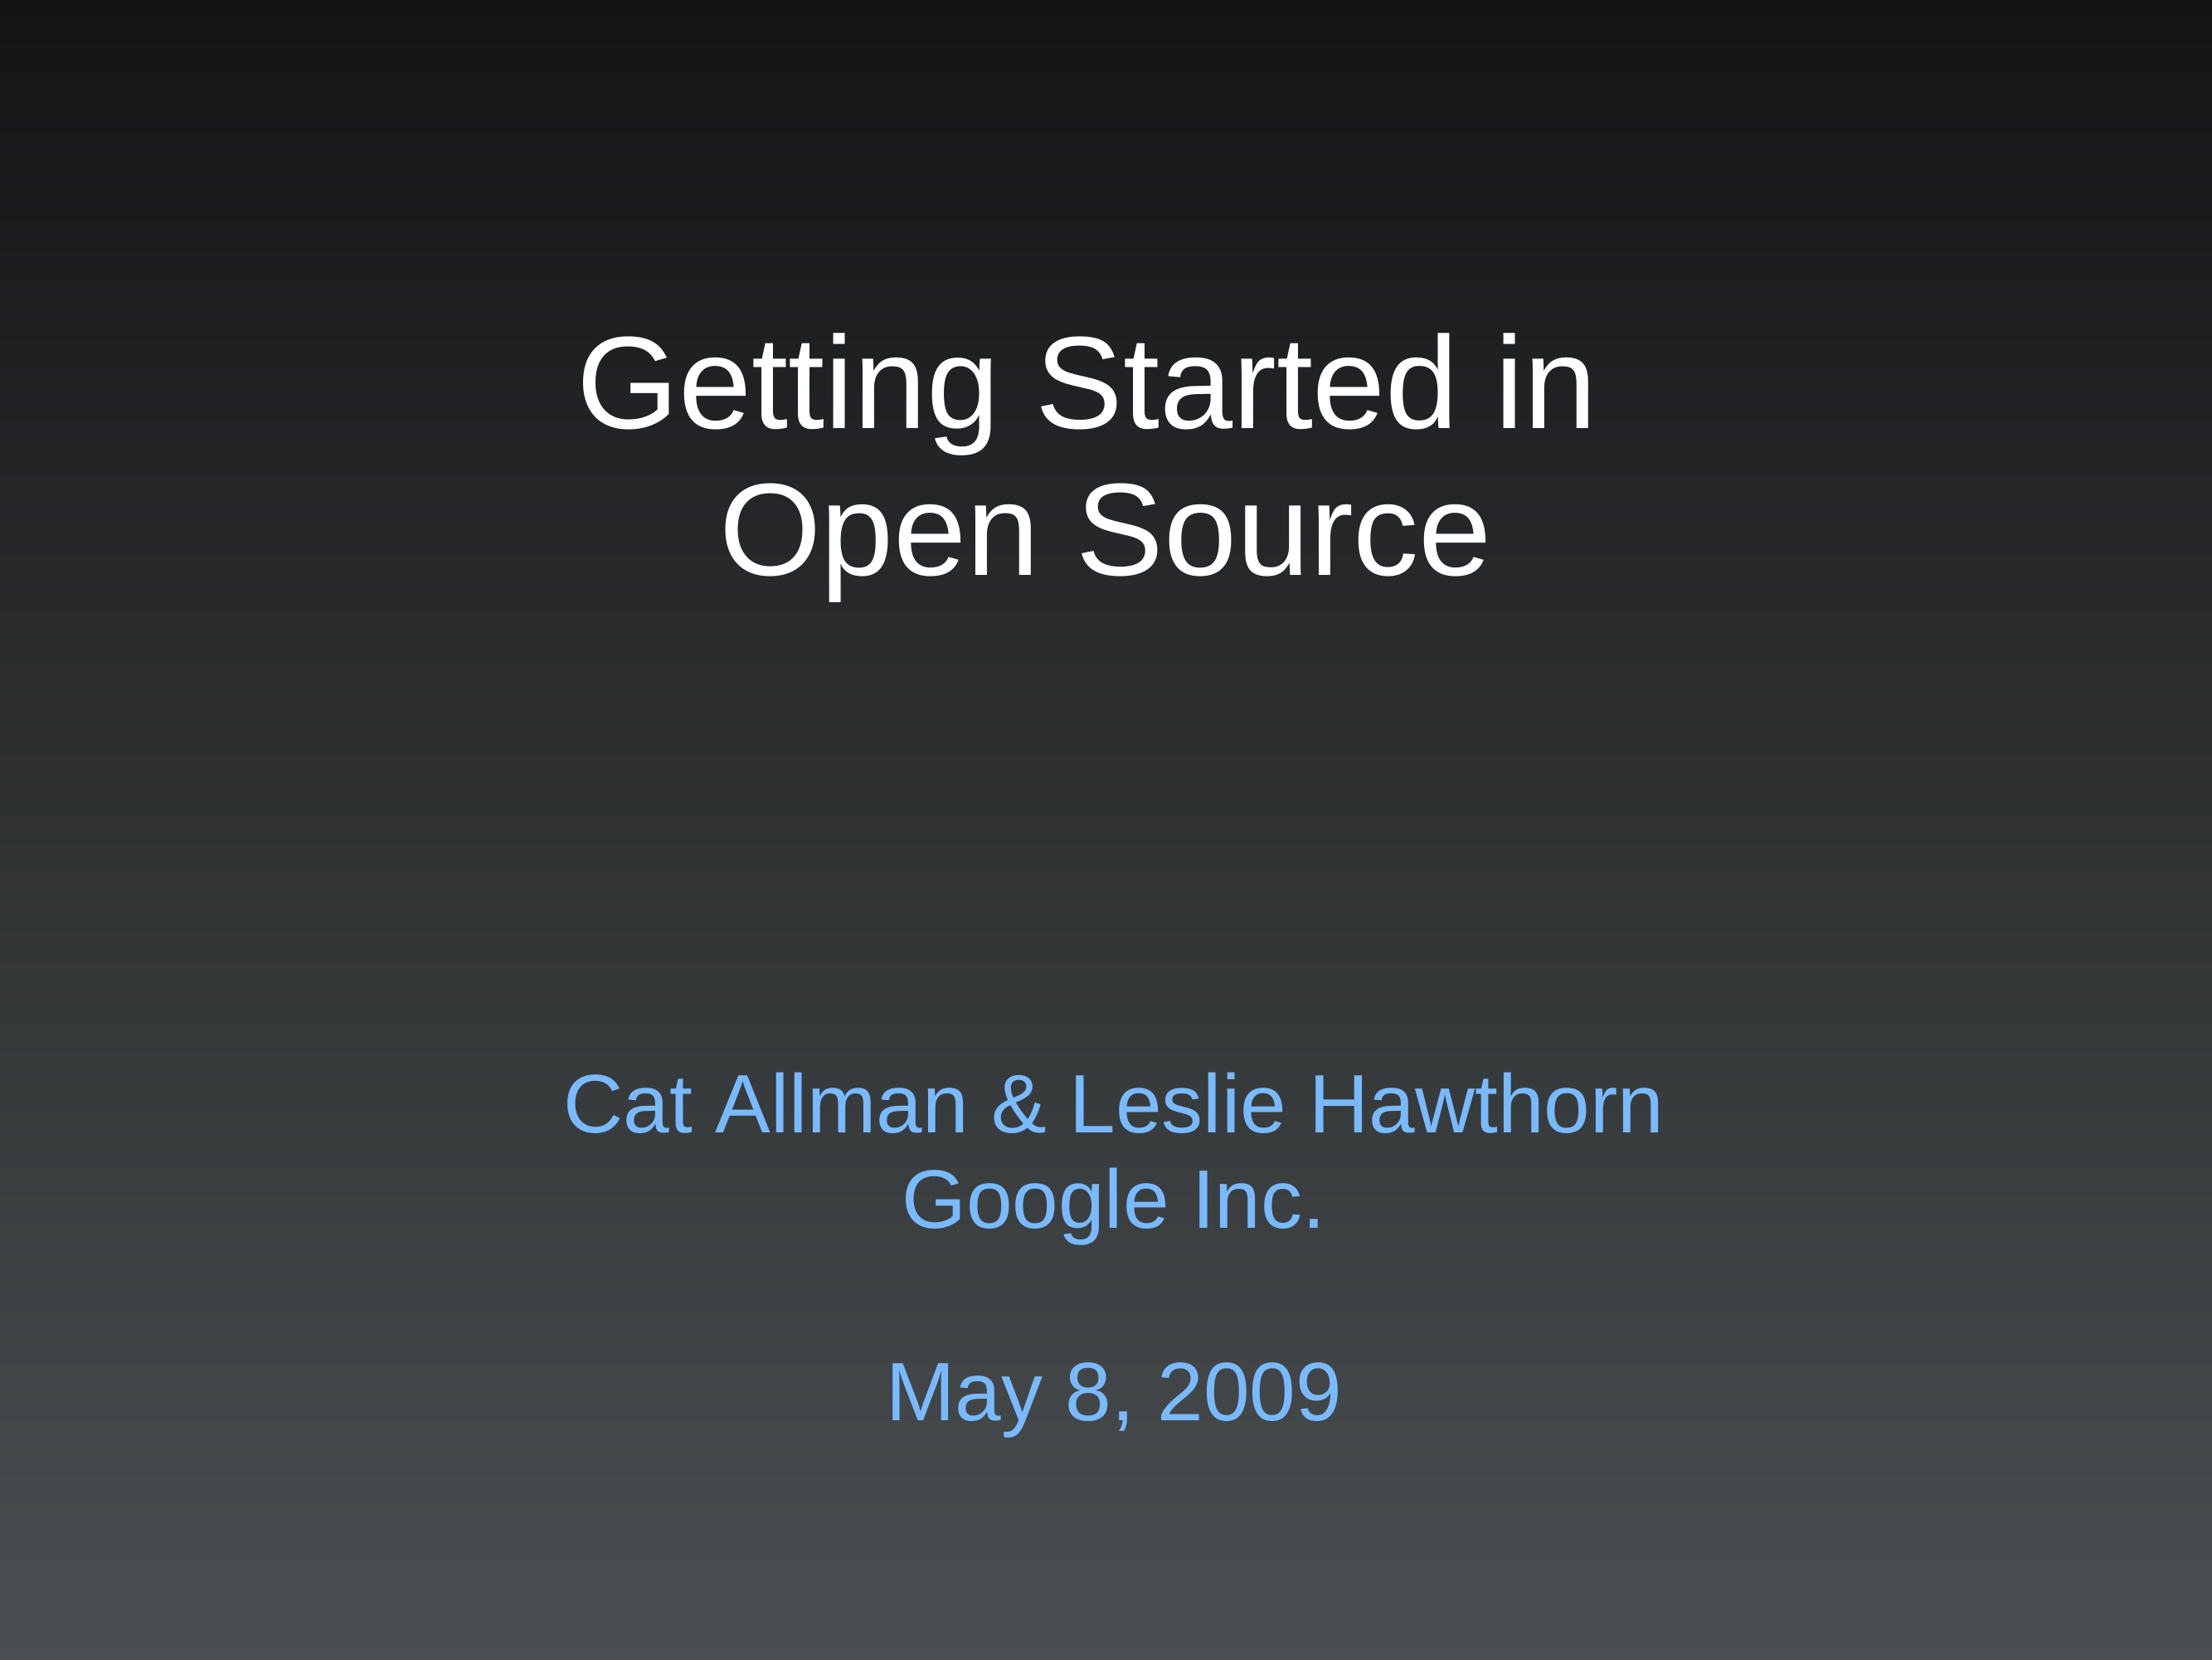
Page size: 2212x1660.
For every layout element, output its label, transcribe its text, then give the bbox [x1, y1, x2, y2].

list Cat Allman & Leslie Hawthorn Google Inc. May 8, 2009 [211, 956, 2001, 1541]
title Getting Started in Open Source [290, 184, 1922, 728]
